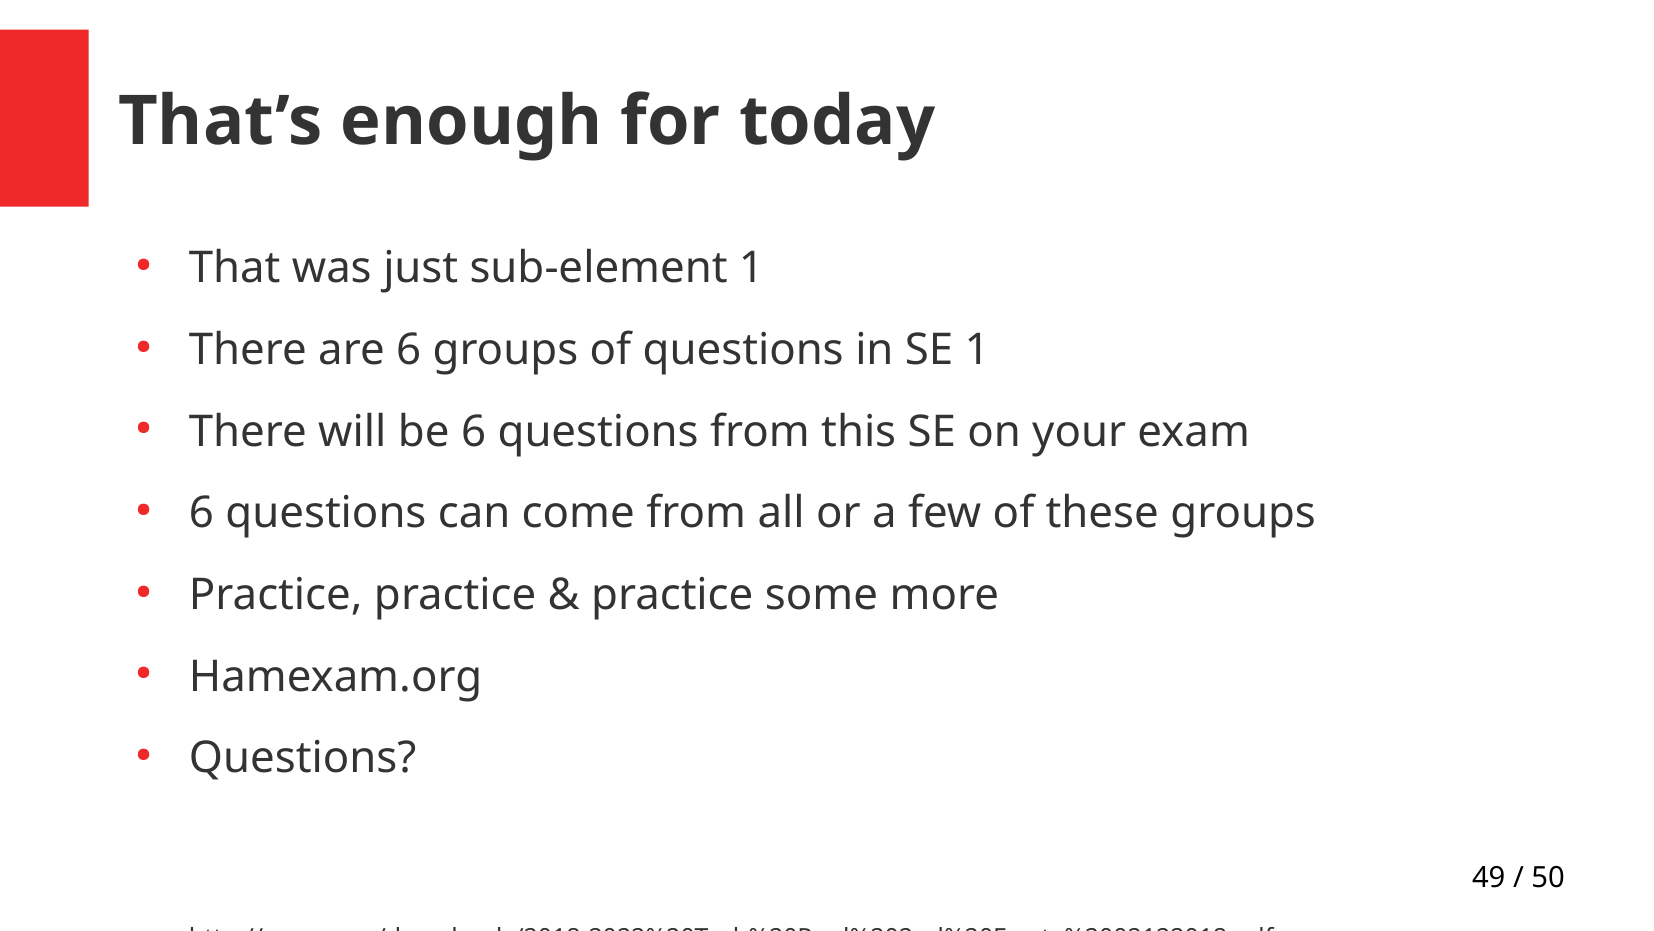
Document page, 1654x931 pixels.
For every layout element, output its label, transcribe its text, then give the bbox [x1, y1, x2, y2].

list That was just sub-element 1 There are 6 groups of questions in SE 1 There will be 6 questions from this SE on your exam 6 questions can come from all or a few of these groups Practice, practice & practice some more Hamexam.org Questions? http://ncvec.org/downloads/2018-2022%20Tech%20Pool%202nd%20Errata%2002122018.pdf [118, 236, 1595, 798]
title That’s enough for today [118, 29, 1595, 207]
